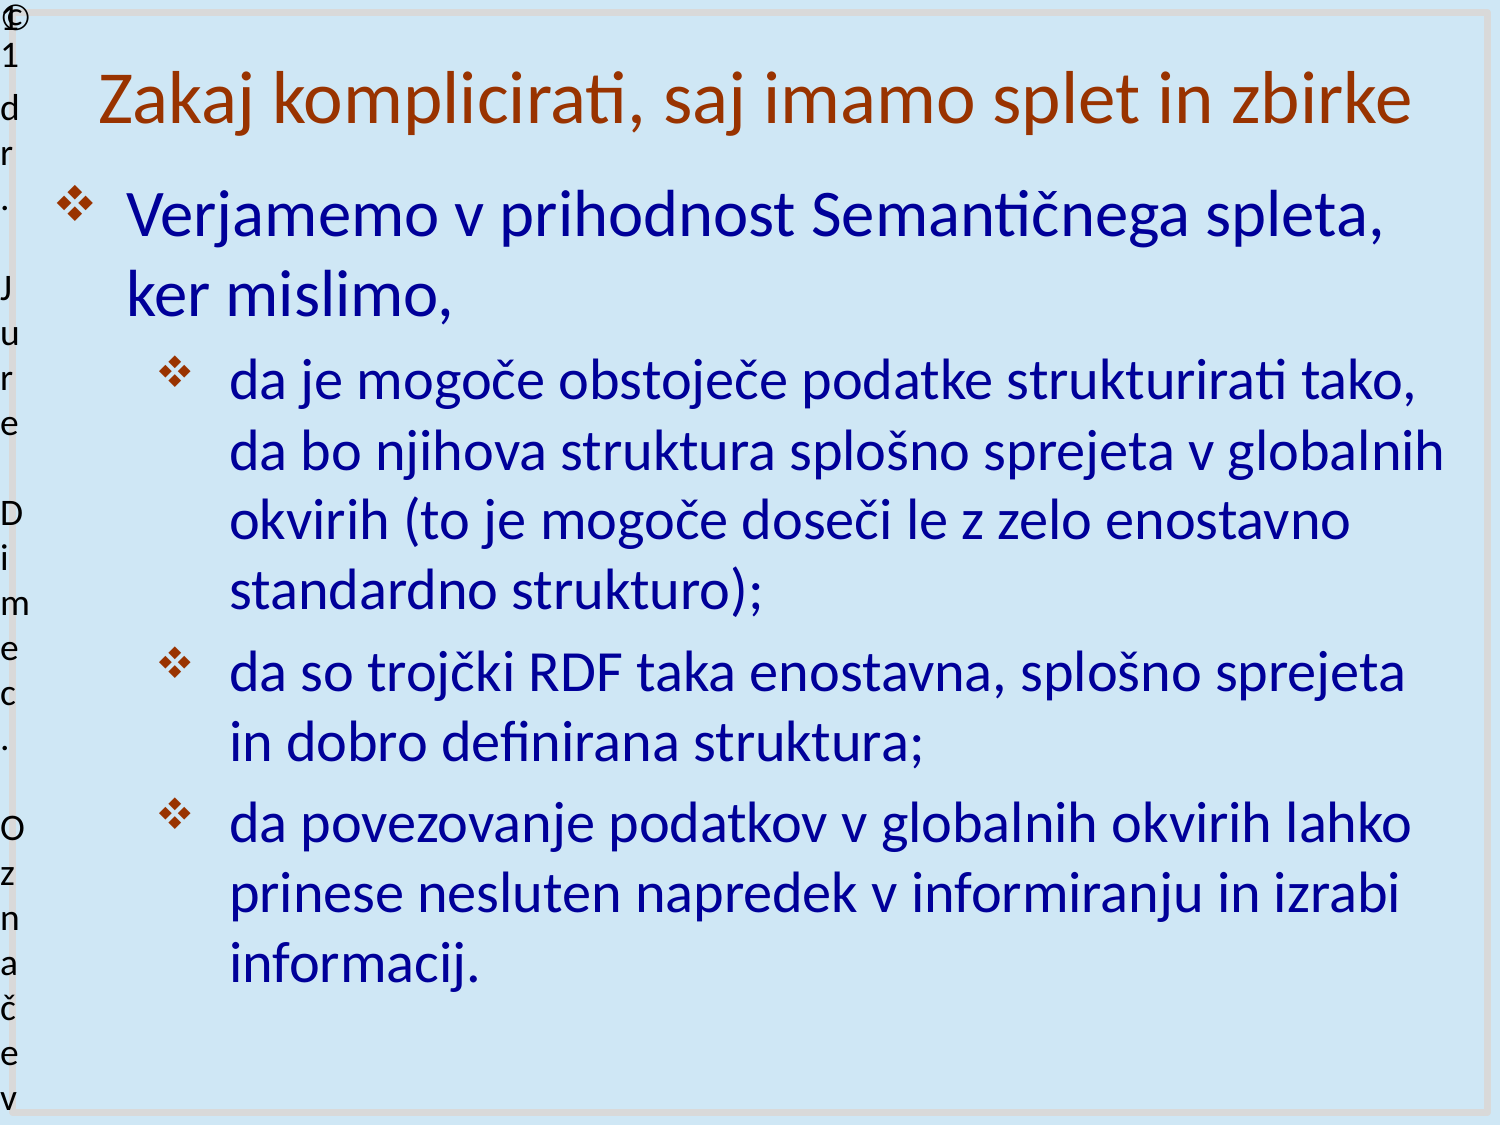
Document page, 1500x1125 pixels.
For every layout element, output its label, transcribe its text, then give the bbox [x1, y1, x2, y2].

title Zakaj komplicirati, saj imamo splet in zbirke [37, 37, 1475, 150]
list Verjamemo v prihodnost Semantičnega spleta, ker mislimo, da je mogoče obstoječe podatke strukturirati tako, da bo njihova struktura splošno sprejeta v globalnih okvirih (to je mogoče doseči le z zelo enostavno standardno strukturo); da so trojčki RDF taka enostavna, splošno sprejeta in dobro definirana struktura; da povezovanje podatkov v globalnih okvirih lahko prinese nesluten napredek v informiranju in izrabi informacij. [37, 162, 1475, 1050]
